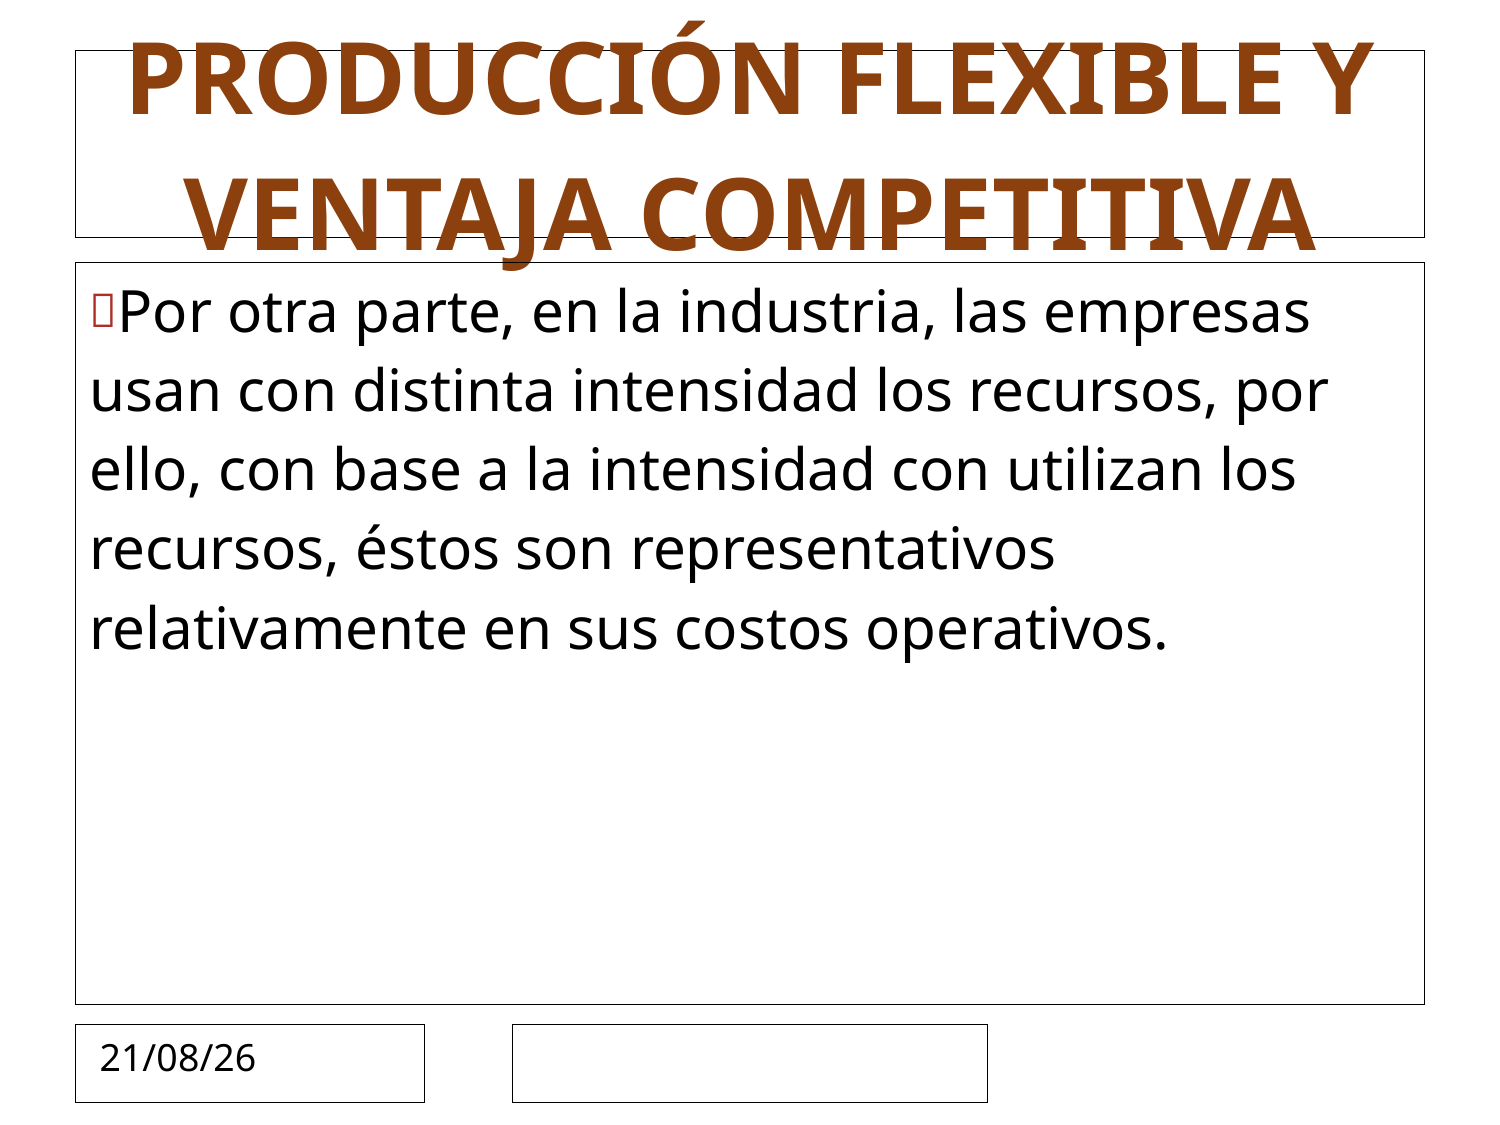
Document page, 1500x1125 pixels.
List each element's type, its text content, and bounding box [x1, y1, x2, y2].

list Por otra parte, en la industria, las empresas usan con distinta intensidad los recursos, por ello, con base a la intensidad con utilizan los recursos, éstos son representativos relativamente en sus costos operativos. [75, 262, 1425, 1005]
title PRODUCCIÓN FLEXIBLE Y VENTAJA COMPETITIVA [75, 50, 1425, 238]
